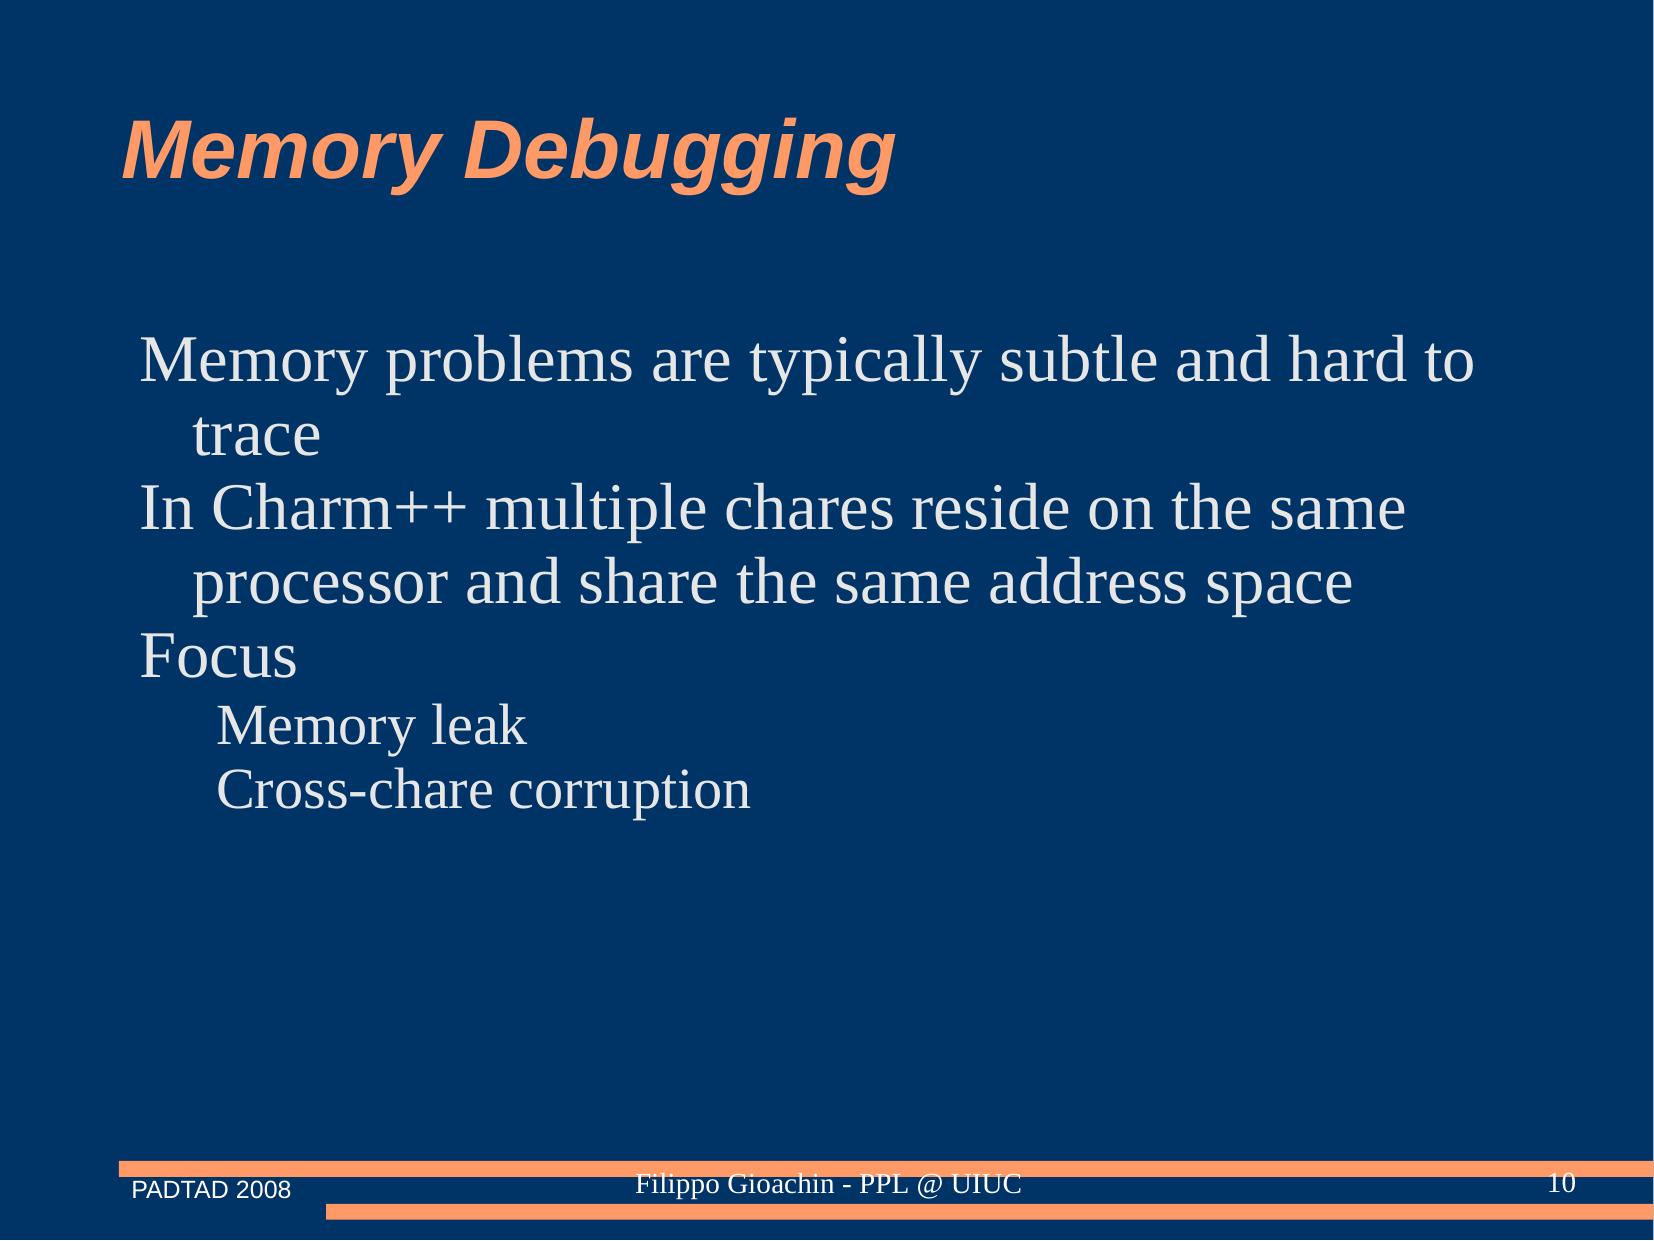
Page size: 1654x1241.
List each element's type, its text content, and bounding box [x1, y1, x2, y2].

list Memory problems are typically subtle and hard to trace In Charm++ multiple chares reside on the same processor and share the same address space Focus Memory leak Cross-chare corruption [121, 322, 1561, 1133]
title Memory Debugging [121, 46, 1534, 254]
